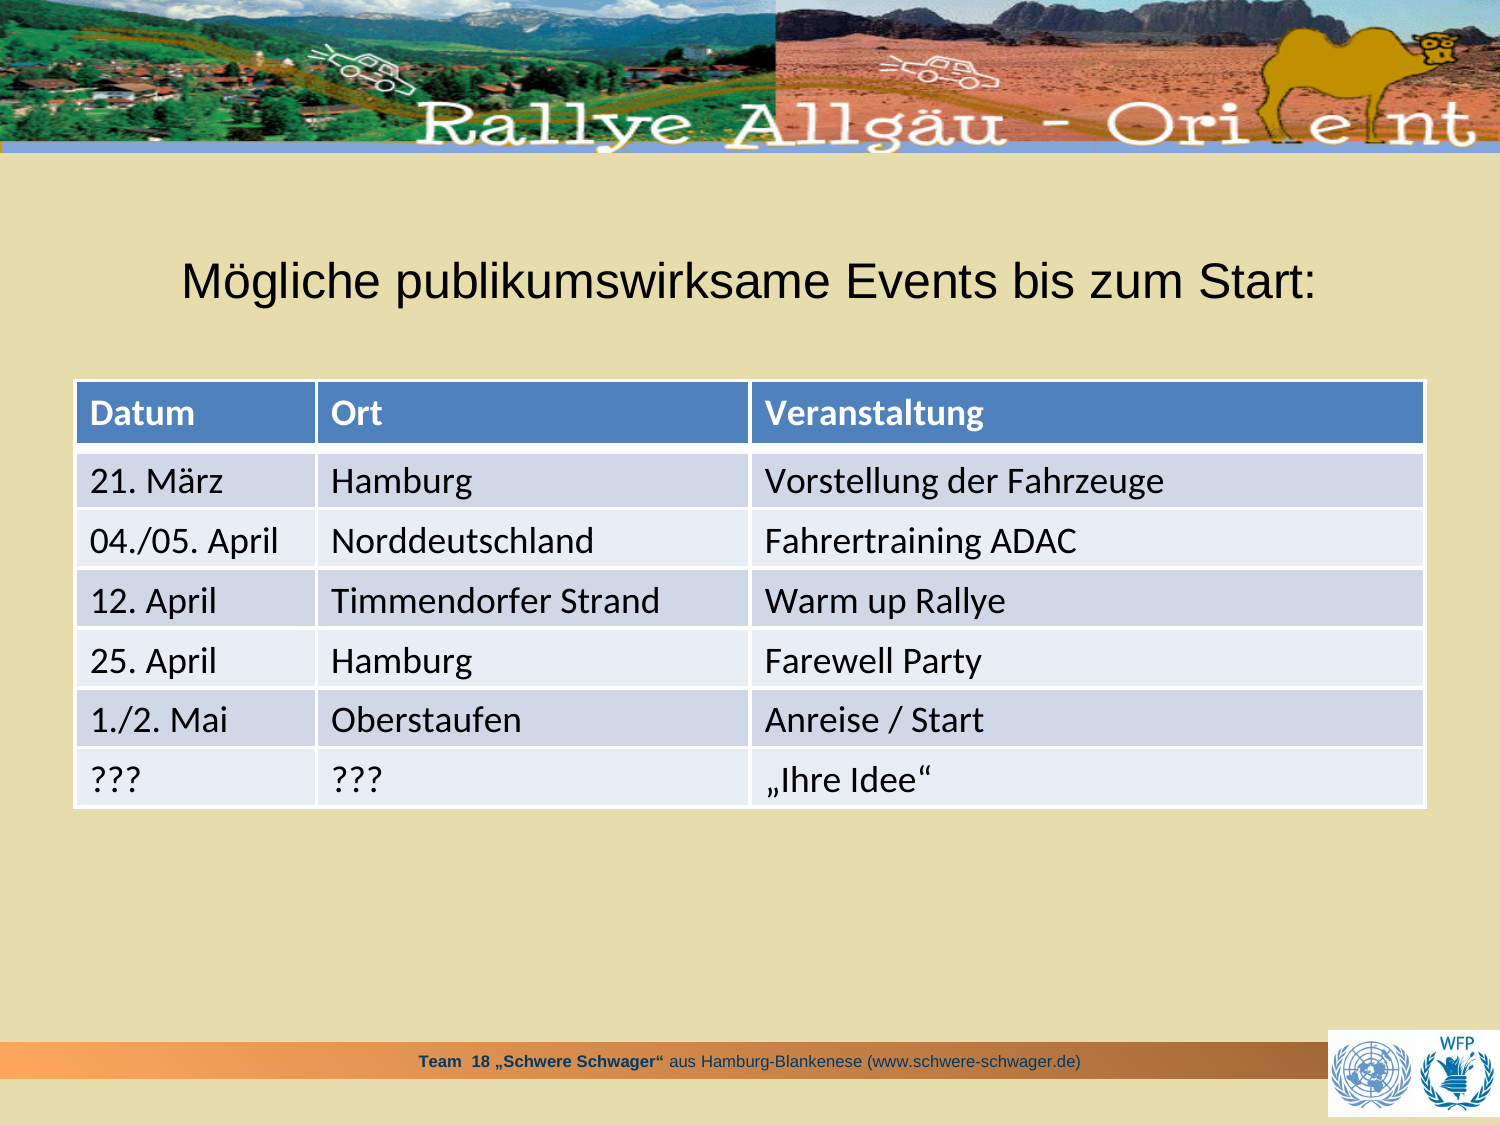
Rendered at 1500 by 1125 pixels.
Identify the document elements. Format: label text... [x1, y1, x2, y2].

table_cell 1./2. Mai [77, 690, 315, 746]
table_cell Warm up Rallye [752, 570, 1423, 626]
table_cell Fahrertraining ADAC [752, 510, 1423, 566]
table_cell Hamburg [318, 454, 748, 507]
table_cell Oberstaufen [318, 690, 748, 746]
table_cell 21. März [77, 454, 315, 507]
table_header Datum [77, 382, 315, 443]
table_cell Timmendorfer Strand [318, 570, 748, 626]
table_cell 12. April [77, 570, 315, 626]
table_cell Anreise / Start [752, 690, 1423, 746]
picture [0, 0, 1500, 153]
table_cell Hamburg [318, 630, 748, 686]
table_cell „Ihre Idee“ [752, 749, 1423, 805]
table_cell 04./05. April [77, 510, 315, 566]
table_header Veranstaltung [752, 382, 1423, 443]
text_box Mögliche publikumswirksame Events bis zum Start: [93, 240, 1407, 317]
table_cell ??? [77, 749, 315, 805]
table_cell Farewell Party [752, 630, 1423, 686]
picture [1328, 1030, 1500, 1117]
table_cell Vorstellung der Fahrzeuge [752, 454, 1423, 507]
table_cell Norddeutschland [318, 510, 748, 566]
table_cell ??? [318, 749, 748, 805]
table_cell 25. April [77, 630, 315, 686]
table_header Ort [318, 382, 748, 443]
